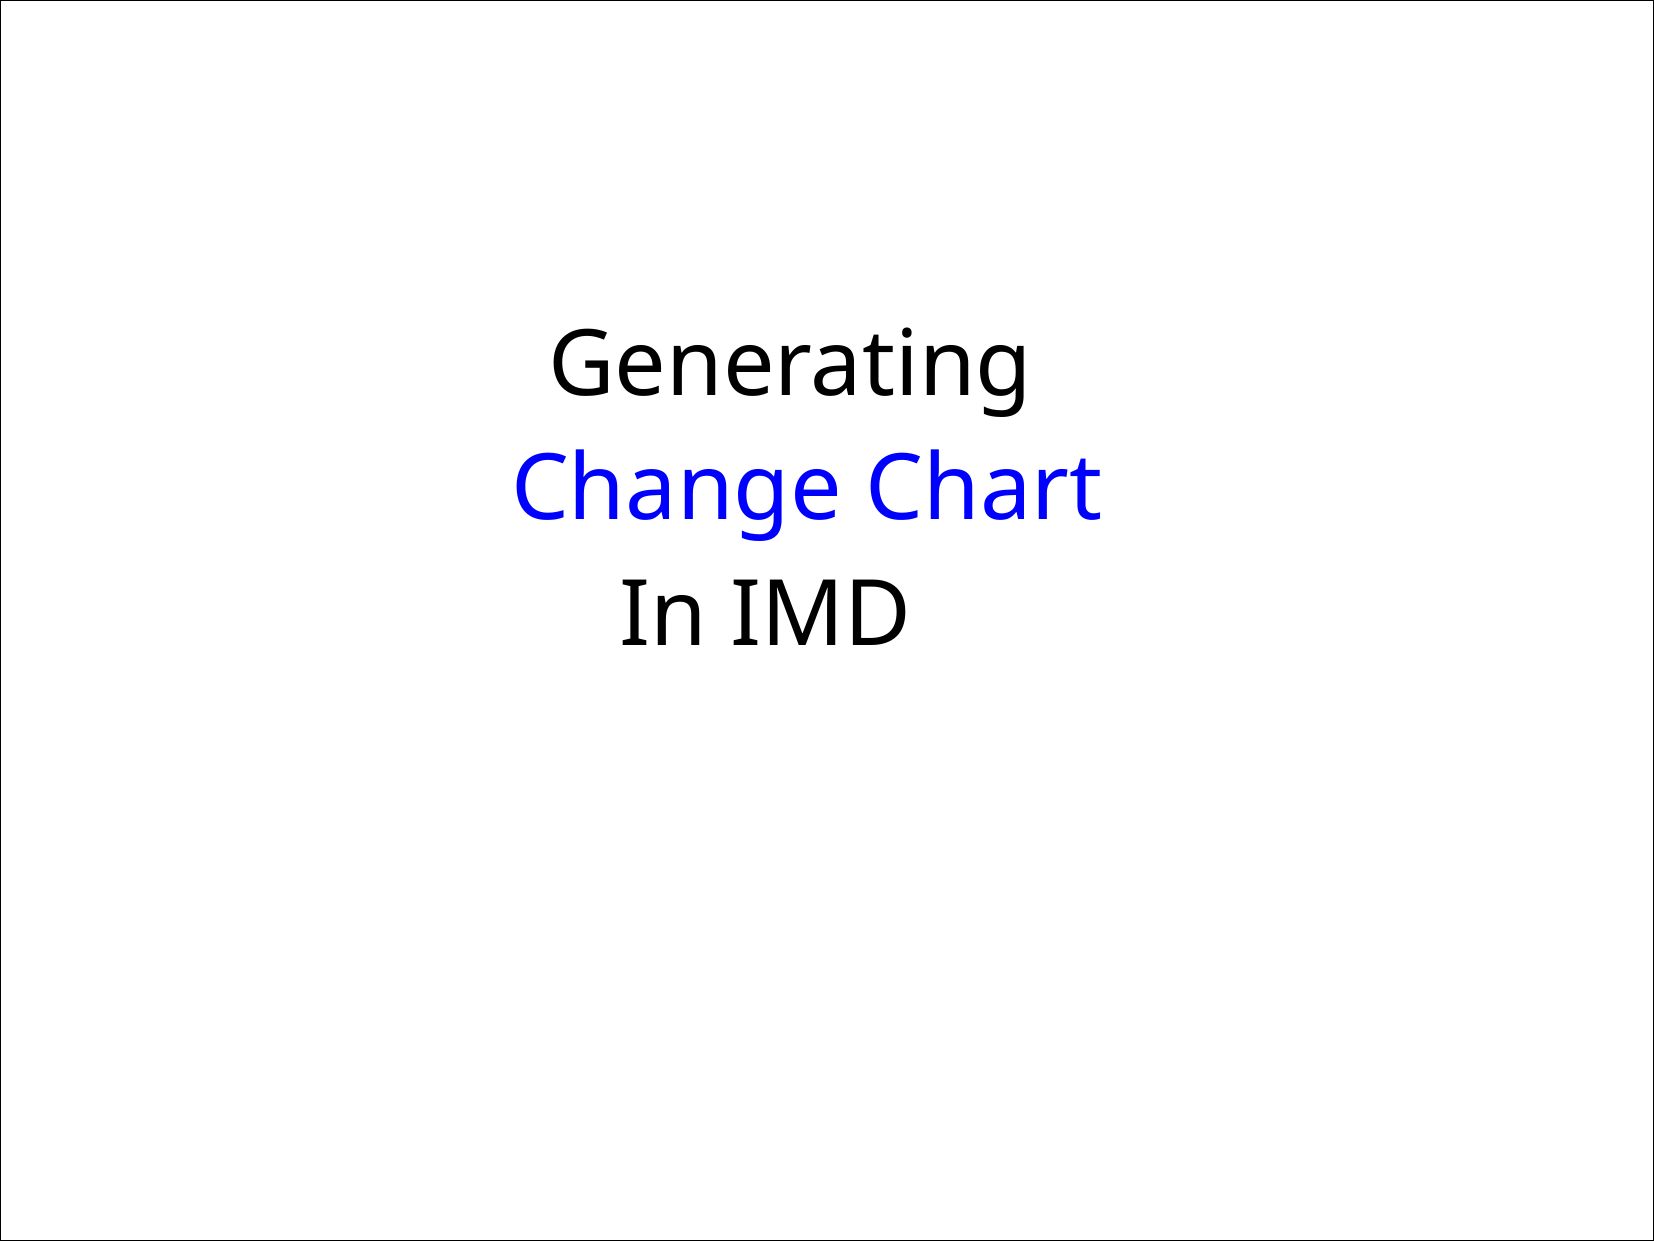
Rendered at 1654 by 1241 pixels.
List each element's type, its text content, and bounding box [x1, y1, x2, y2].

text_box Generating Change Chart In IMD [177, 289, 1625, 661]
text_box [0, 0, 1654, 1241]
